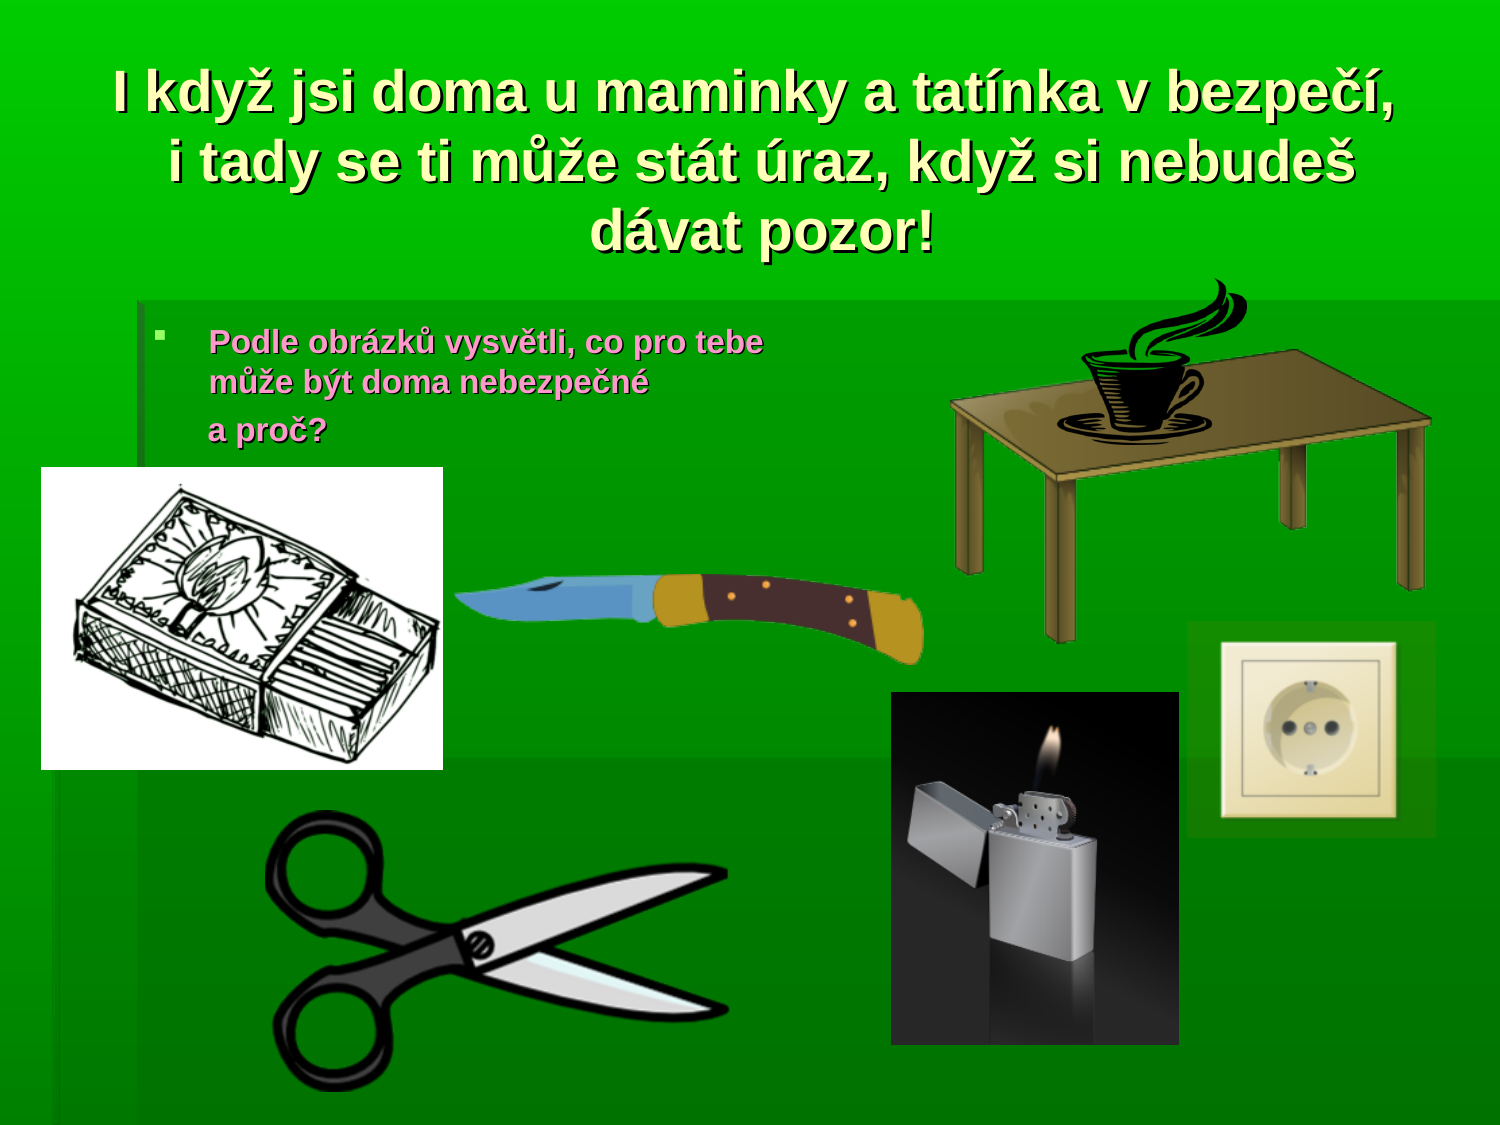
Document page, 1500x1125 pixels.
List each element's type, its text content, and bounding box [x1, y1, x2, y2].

title I když jsi doma u maminky a tatínka v bezpečí, i tady se ti může stát úraz, když si nebudeš dávat pozor! [75, 40, 1451, 276]
picture [41, 467, 443, 770]
picture [891, 692, 1179, 1045]
picture [265, 810, 732, 1092]
picture [454, 574, 924, 665]
list Podle obrázků vysvětli, co pro tebe může být doma nebezpečné a proč? [137, 312, 782, 1000]
picture [950, 278, 1500, 838]
